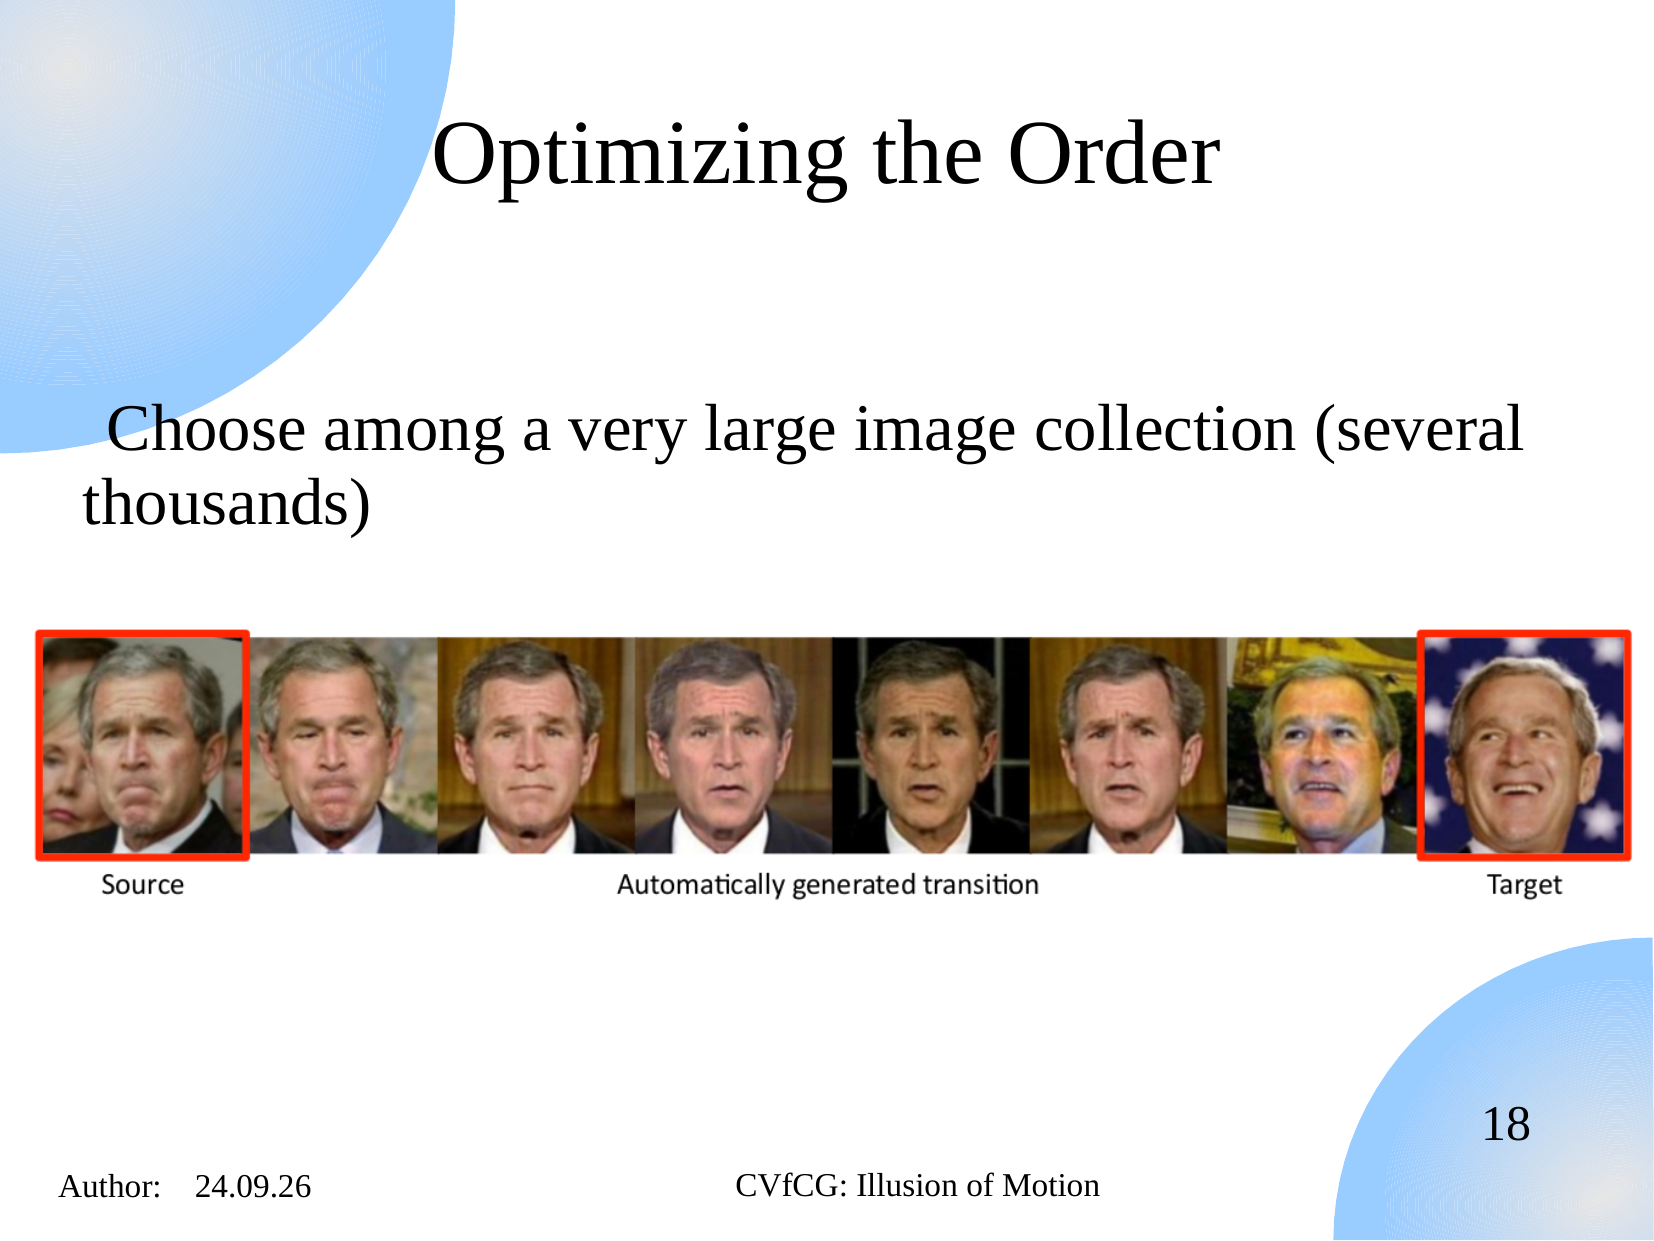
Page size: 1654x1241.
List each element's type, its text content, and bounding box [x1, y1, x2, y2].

text_box CVfCG: Illusion of Motion [735, 1166, 1346, 1204]
text_box <number> [1401, 1095, 1611, 1152]
picture [15, 610, 1654, 910]
subtitle Choose among a very large image collection (several thousands) [82, 290, 1571, 641]
title Optimizing the Order [82, 49, 1571, 257]
